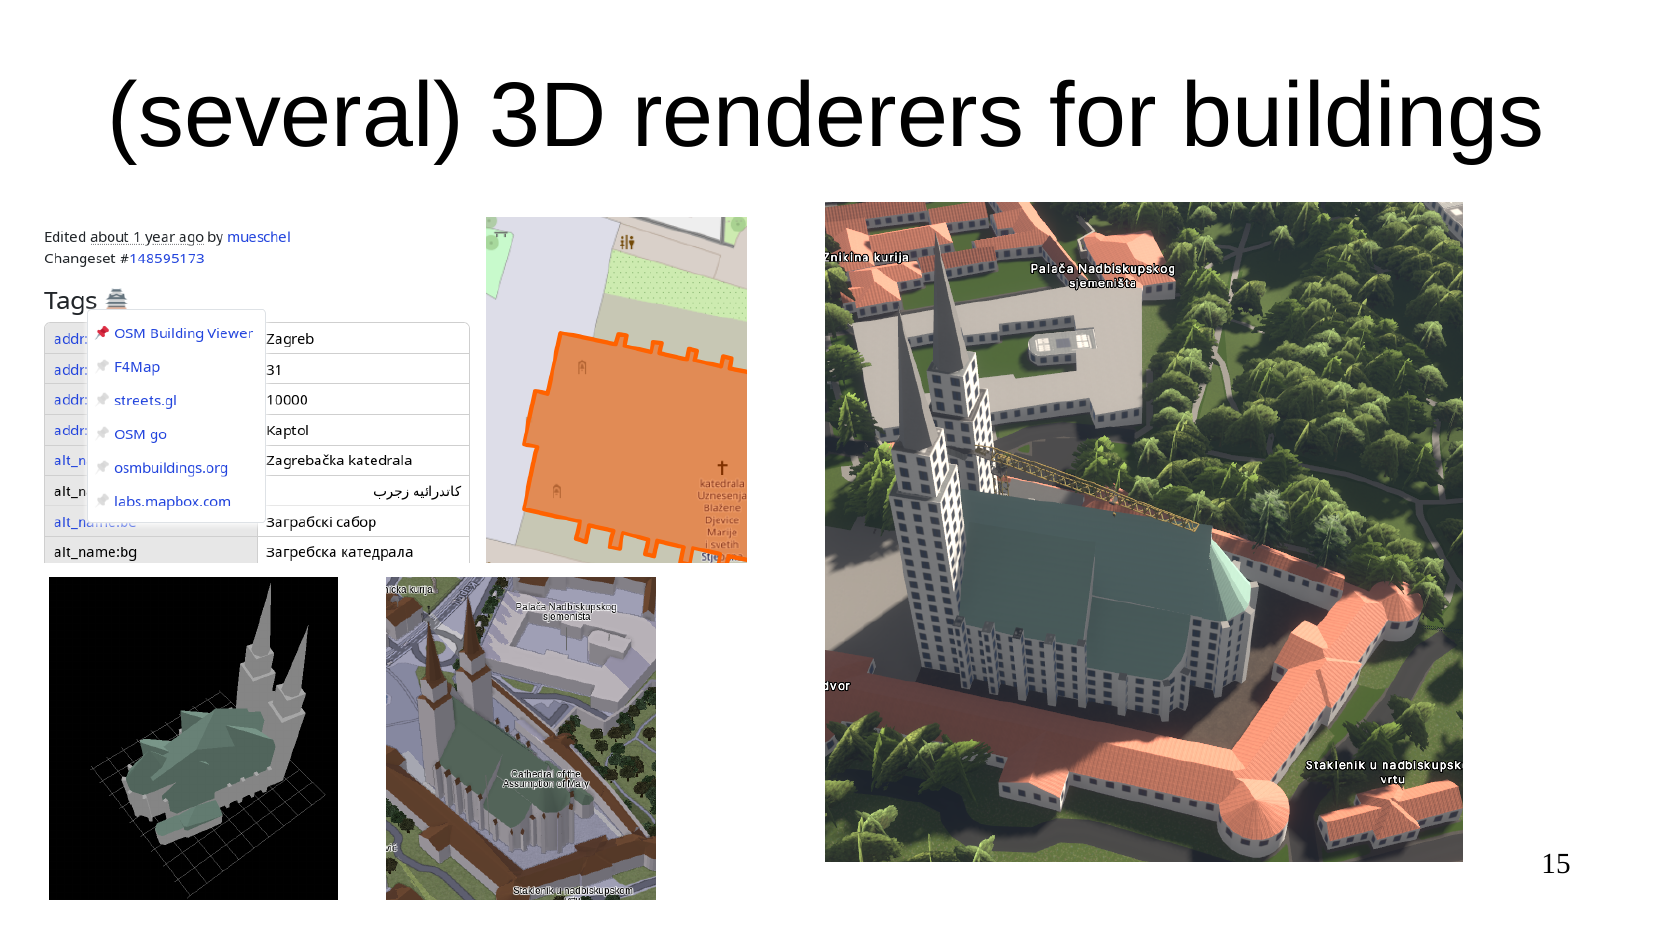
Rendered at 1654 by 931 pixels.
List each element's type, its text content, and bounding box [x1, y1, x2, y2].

picture [28, 217, 747, 563]
title (several) 3D renderers for buildings [82, 37, 1571, 193]
picture [825, 202, 1463, 862]
picture [386, 577, 656, 901]
picture [49, 577, 338, 901]
